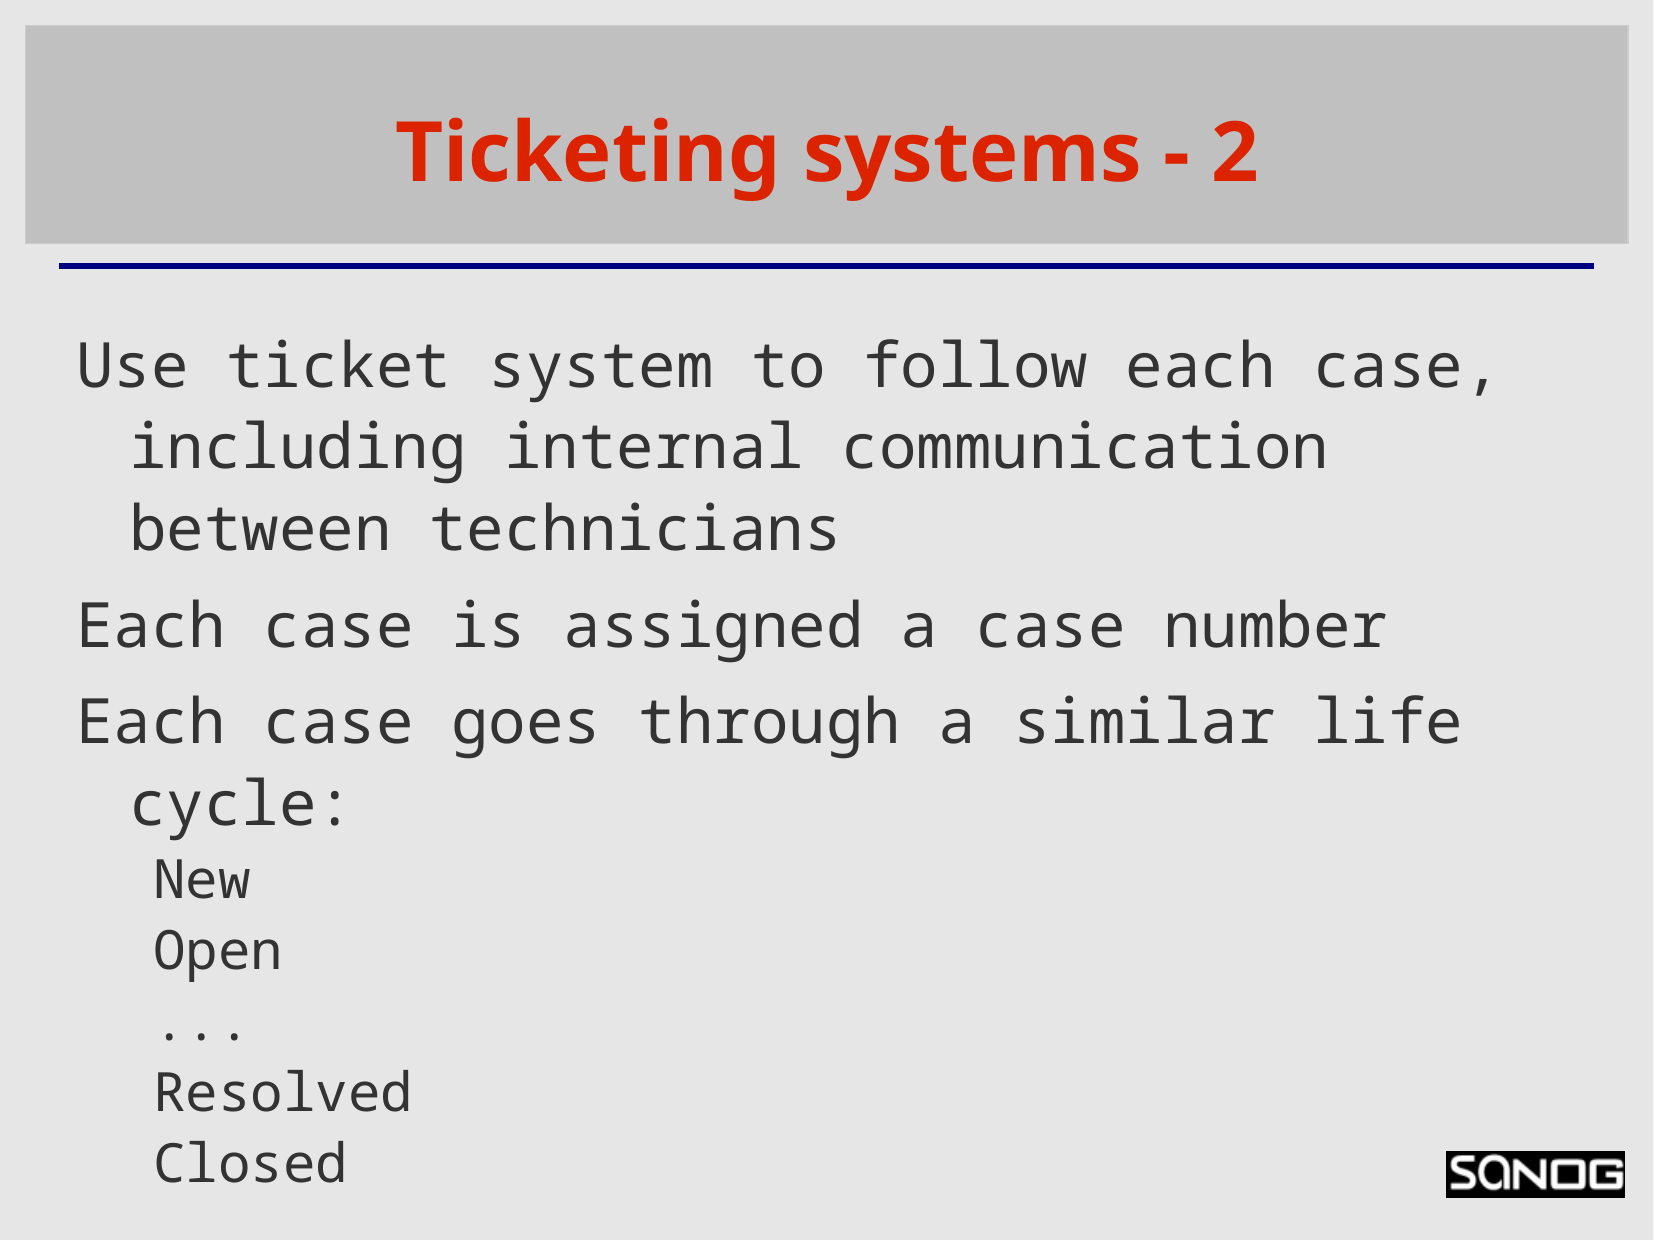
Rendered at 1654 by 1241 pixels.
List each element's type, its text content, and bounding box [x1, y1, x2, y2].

title Ticketing systems - 2 [121, 46, 1534, 254]
picture [1446, 1151, 1625, 1198]
list Use ticket system to follow each case, including internal communication between technicians Each case is assigned a case number Each case goes through a similar life cycle: New Open ... Resolved Closed [59, 322, 1595, 1132]
